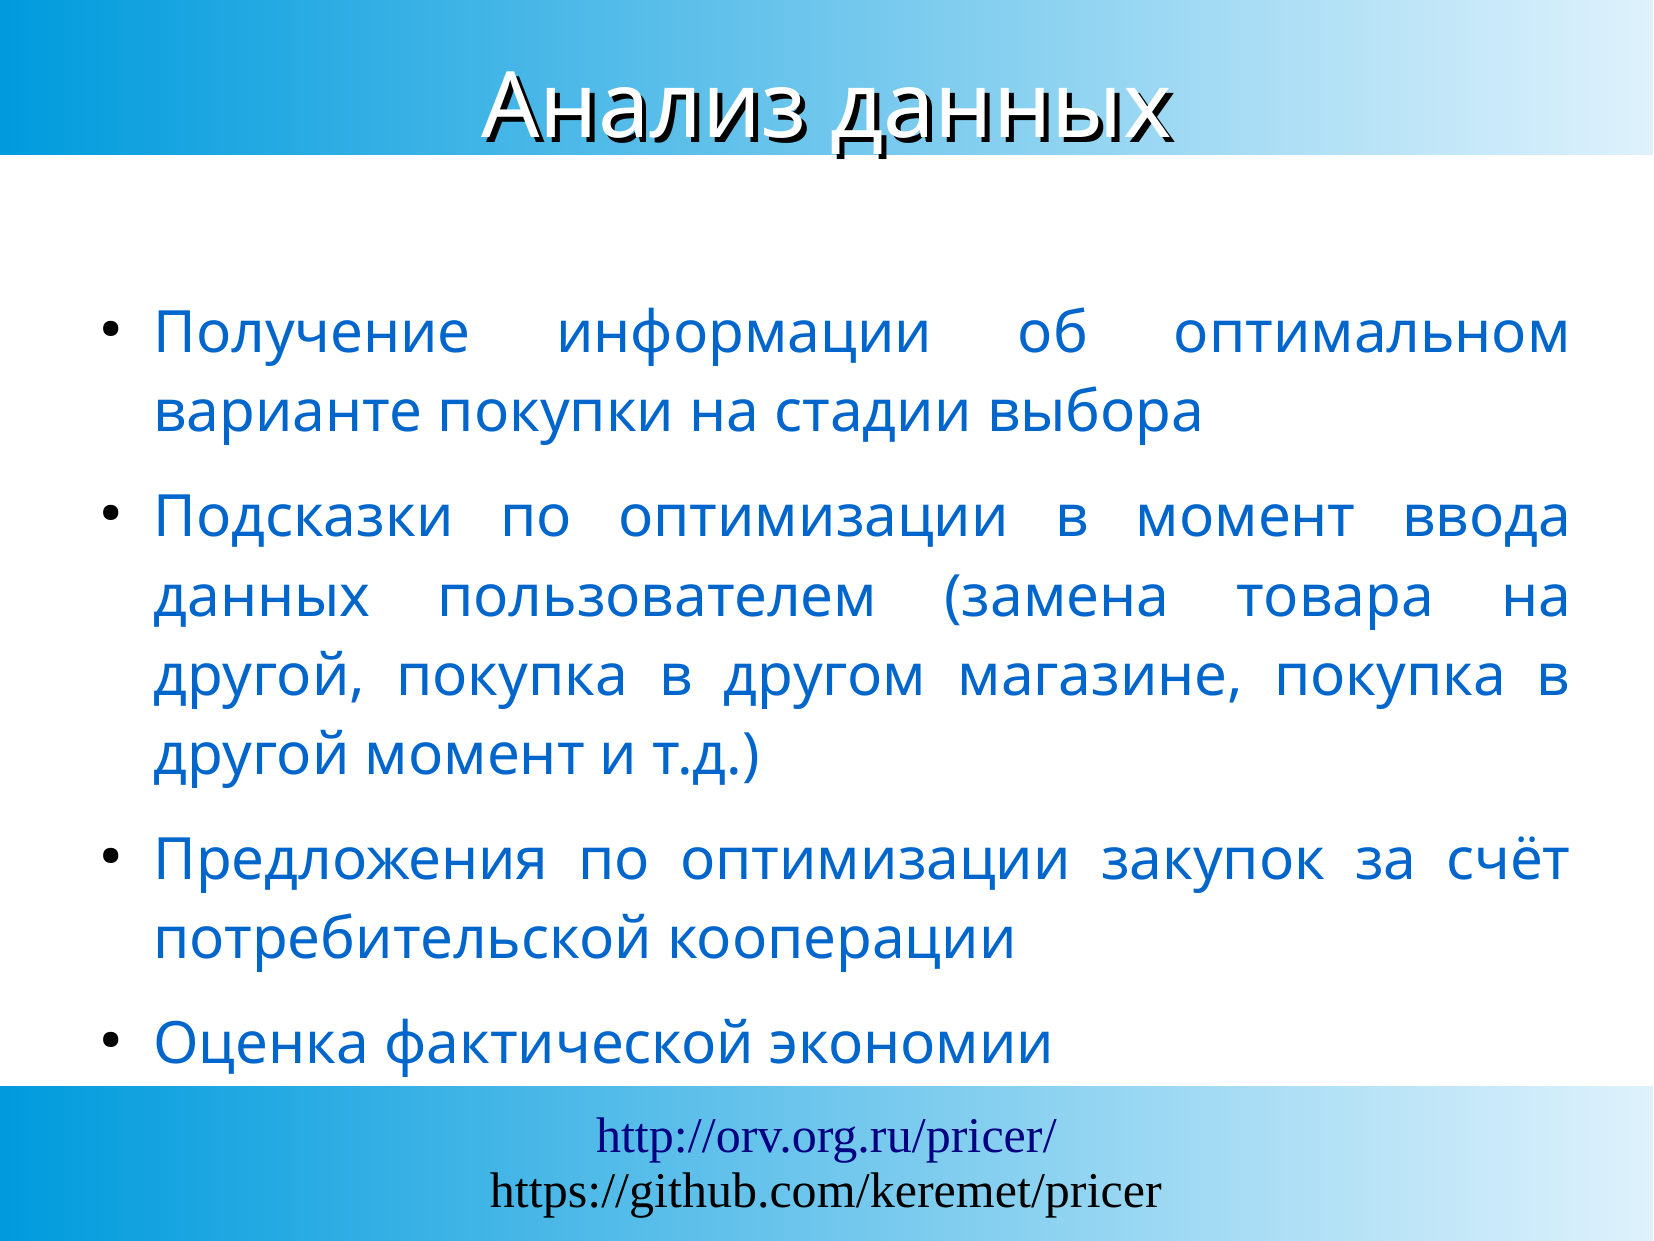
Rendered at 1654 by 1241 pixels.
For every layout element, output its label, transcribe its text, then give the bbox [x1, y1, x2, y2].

list Получение информации об оптимальном варианте покупки на стадии выбора Подсказки по оптимизации в момент ввода данных пользователем (замена товара на другой, покупка в другом магазине, покупка в другой момент и т.д.) Предложения по оптимизации закупок за счёт потребительской кооперации Оценка фактической экономии [82, 290, 1571, 1010]
title Анализ данных [82, 48, 1571, 156]
